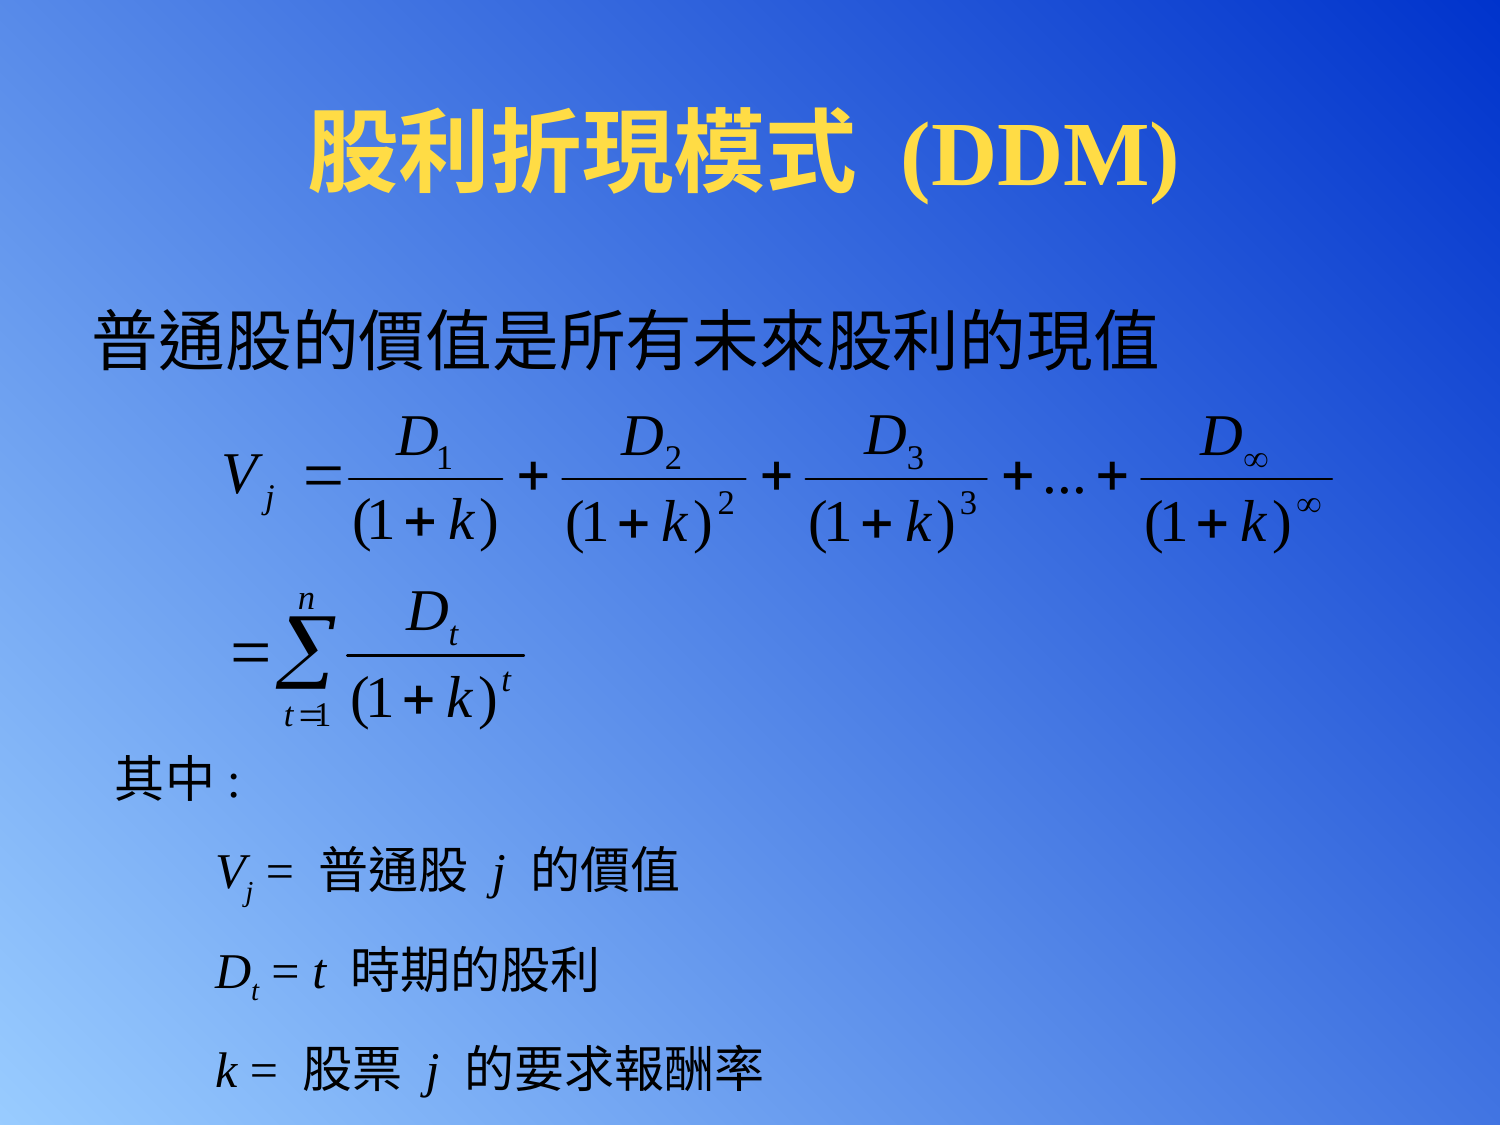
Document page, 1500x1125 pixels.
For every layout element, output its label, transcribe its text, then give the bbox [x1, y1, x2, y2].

title 股利折現模式 (DDM) [41, 54, 1447, 243]
list 普通股的價值是所有未來股利的現值 [76, 290, 1436, 966]
text_box 其中: Vj = 普通股 j 的價值 Dt = t 時期的股利 k = 股票 j 的要求報酬率 [100, 739, 1424, 1106]
chart [218, 397, 1344, 739]
